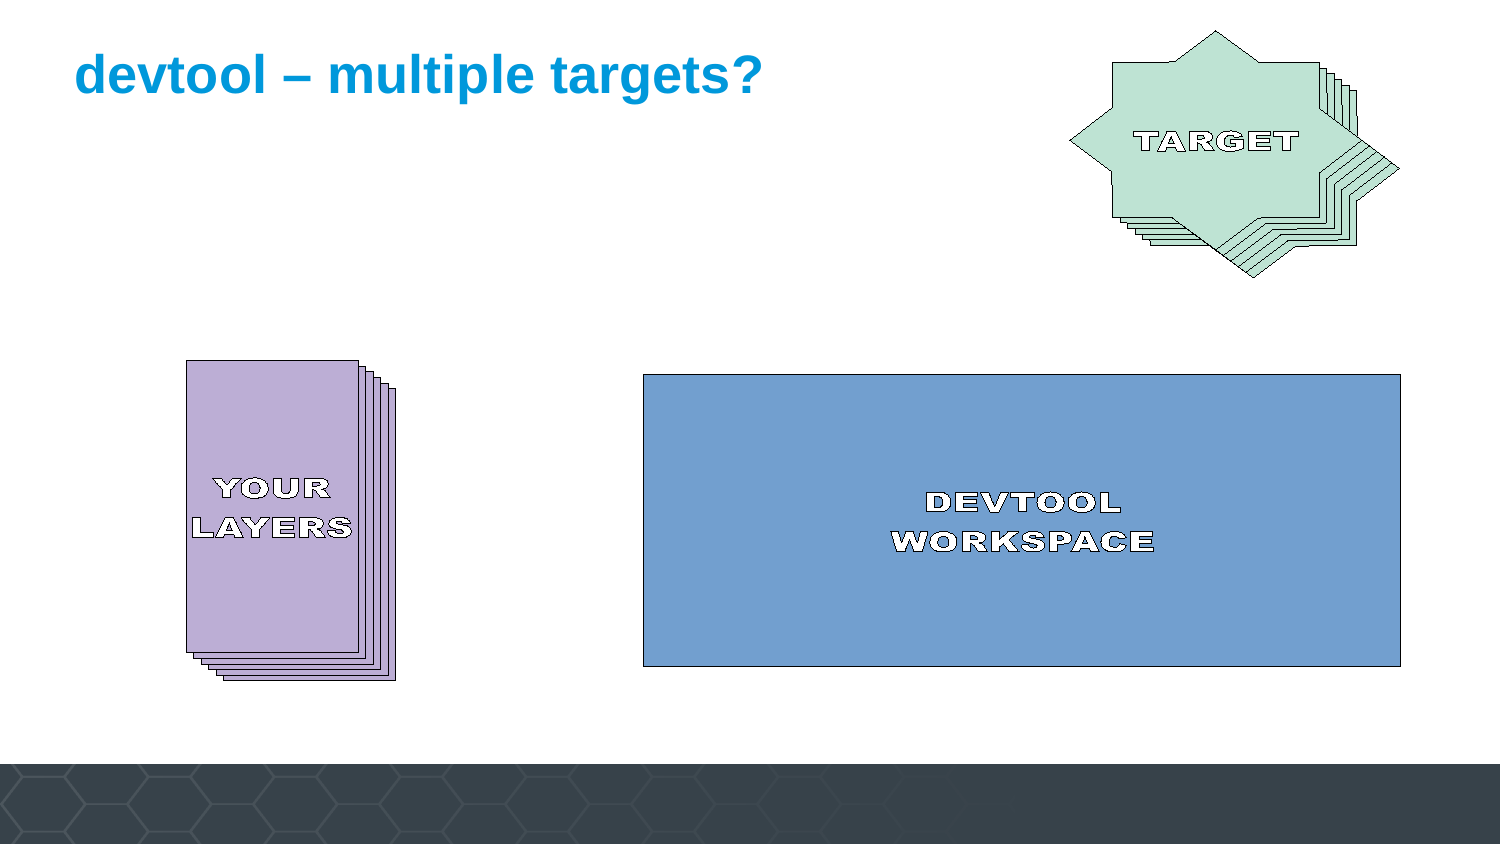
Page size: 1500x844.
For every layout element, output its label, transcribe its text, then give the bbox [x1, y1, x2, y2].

text_box [1069, 30, 1400, 278]
text_box devtool – multiple targets? [74, 50, 1188, 159]
text_box [643, 374, 1401, 667]
picture [0, 0, 1500, 844]
text_box [186, 360, 396, 681]
text_box devtool – multiple targets? [1244, 50, 1424, 159]
